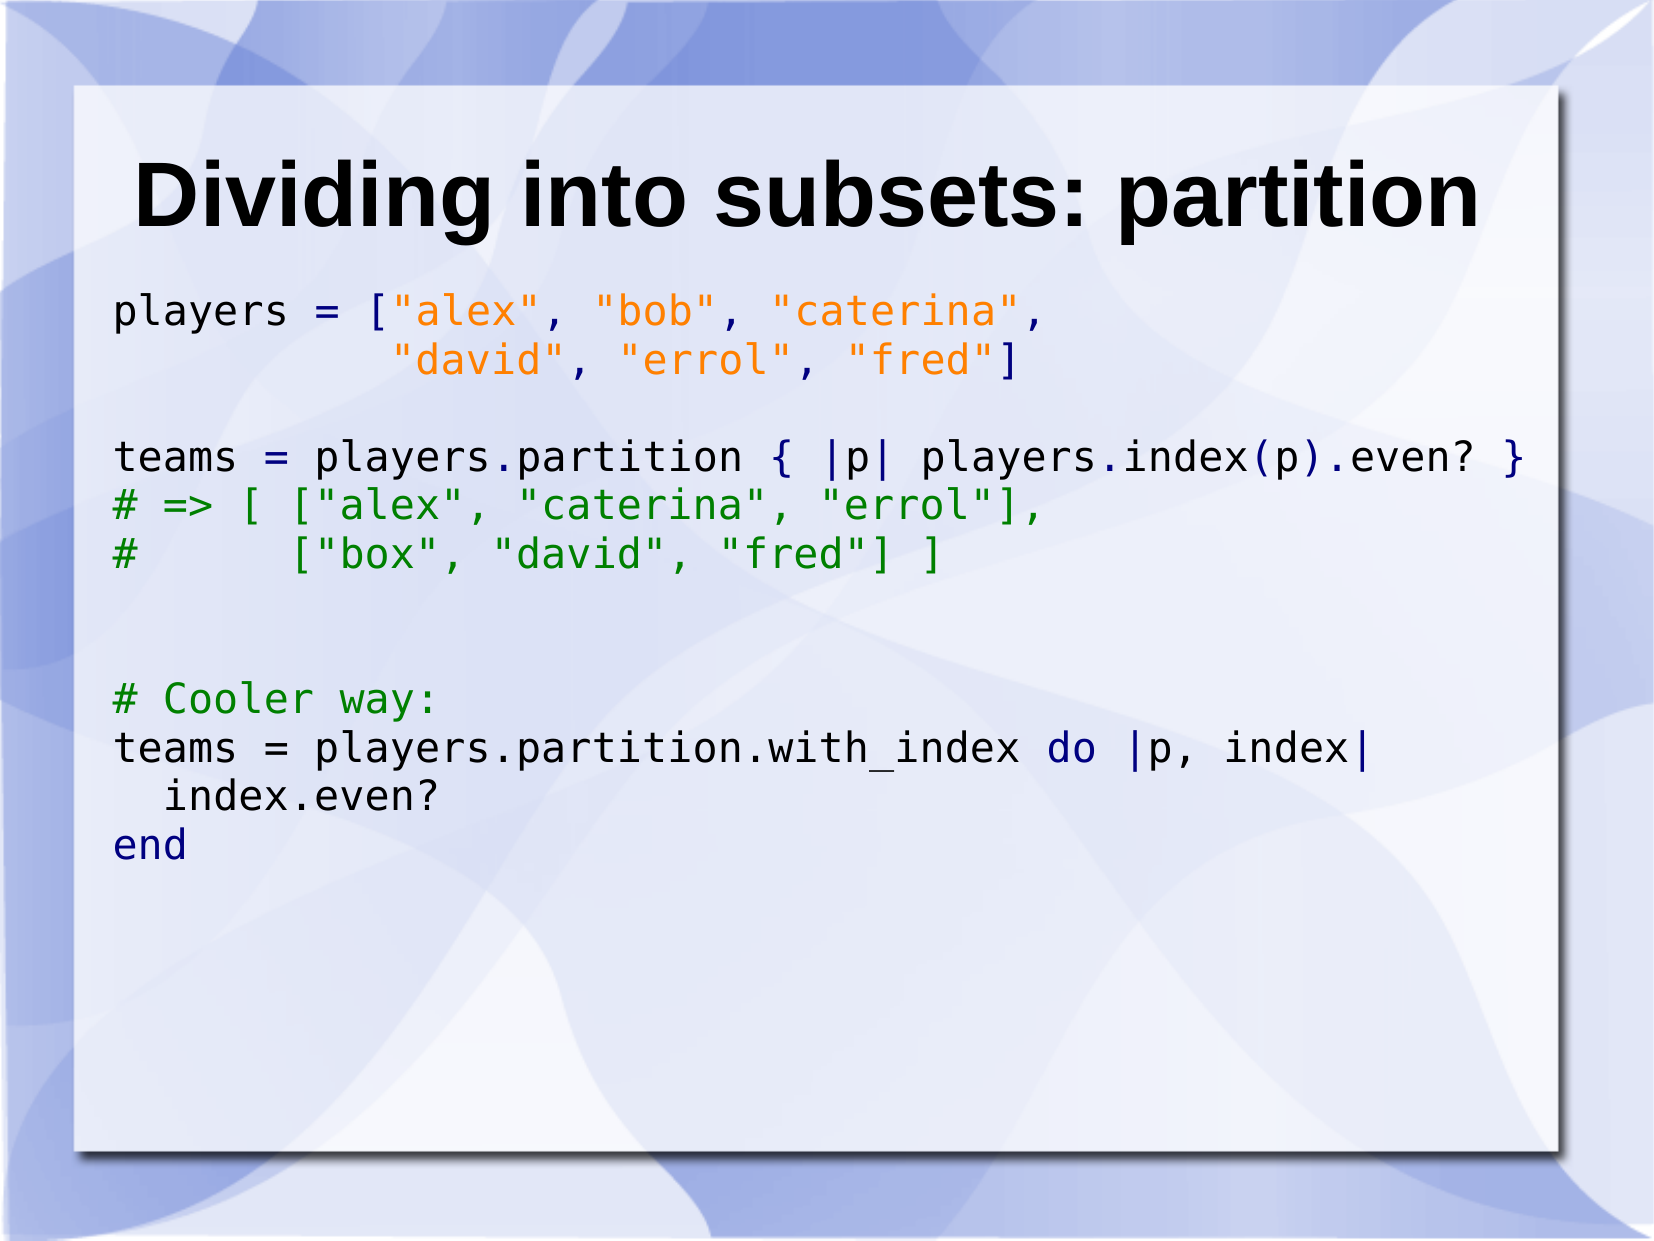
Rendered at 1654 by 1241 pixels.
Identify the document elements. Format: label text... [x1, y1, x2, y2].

title Dividing into subsets: partition [82, 90, 1536, 298]
picture [0, 0, 1654, 1241]
text_box players = ["alex", "bob", "caterina", "david", "errol", "fred"] teams = players.partition { |p| players.index(p).even? } # => [ ["alex", "caterina", "errol"], # ["box", "david", "fred"] ] # Cooler way: teams = players.partition.with_index do |p, index| index.even? end [112, 287, 1527, 869]
text_box [1527, 300, 1654, 451]
